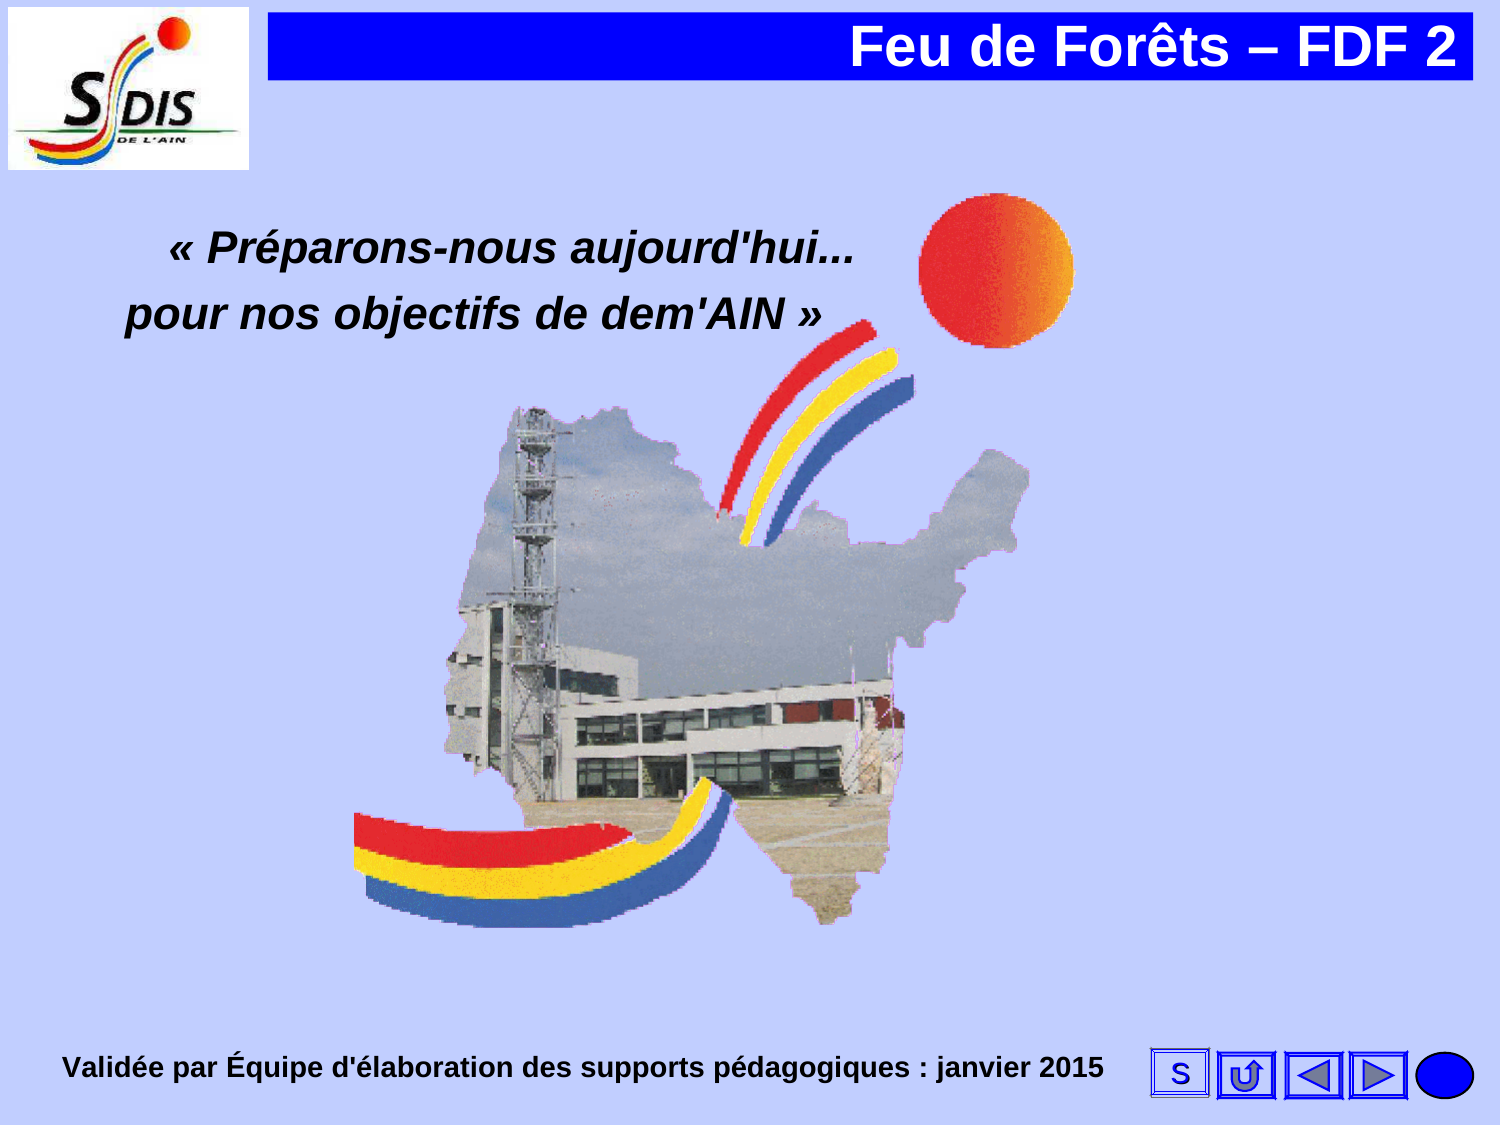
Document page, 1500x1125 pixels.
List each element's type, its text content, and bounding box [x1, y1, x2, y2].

picture [8, 7, 249, 170]
text_box Validée par Équipe d'élaboration des supports pédagogiques : janvier 2015 [46, 1010, 1121, 1092]
list « Préparons-nous aujourd'hui... pour nos objectifs de dem'AIN » [53, 214, 916, 463]
text_box [1416, 1052, 1474, 1099]
picture [354, 0, 1150, 1125]
text_box Feu de Forêts – FDF 2 [267, 12, 354, 81]
text_box Feu de Forêts – FDF 2 [1150, 12, 1474, 81]
